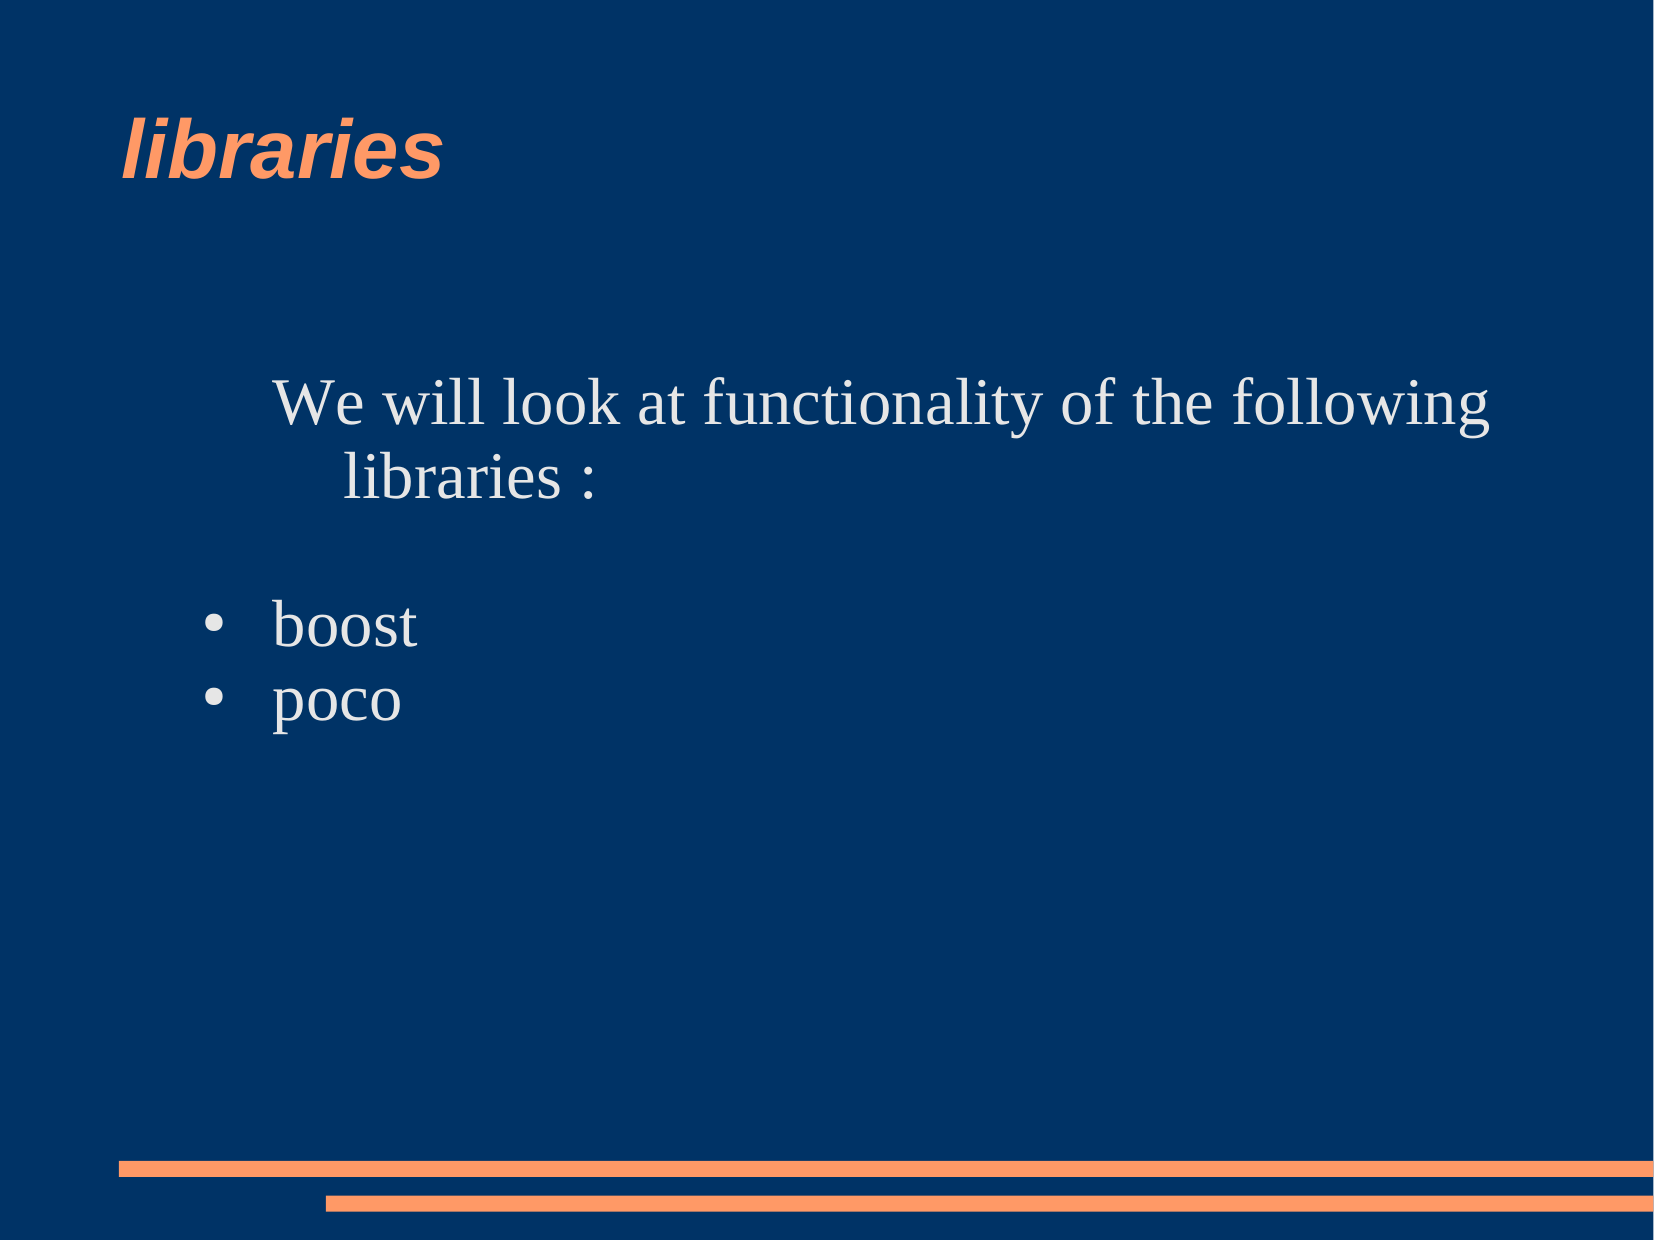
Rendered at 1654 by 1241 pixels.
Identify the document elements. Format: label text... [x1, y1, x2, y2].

list We will look at functionality of the following libraries : boost poco [178, 364, 1570, 1147]
title libraries [121, 46, 1534, 254]
